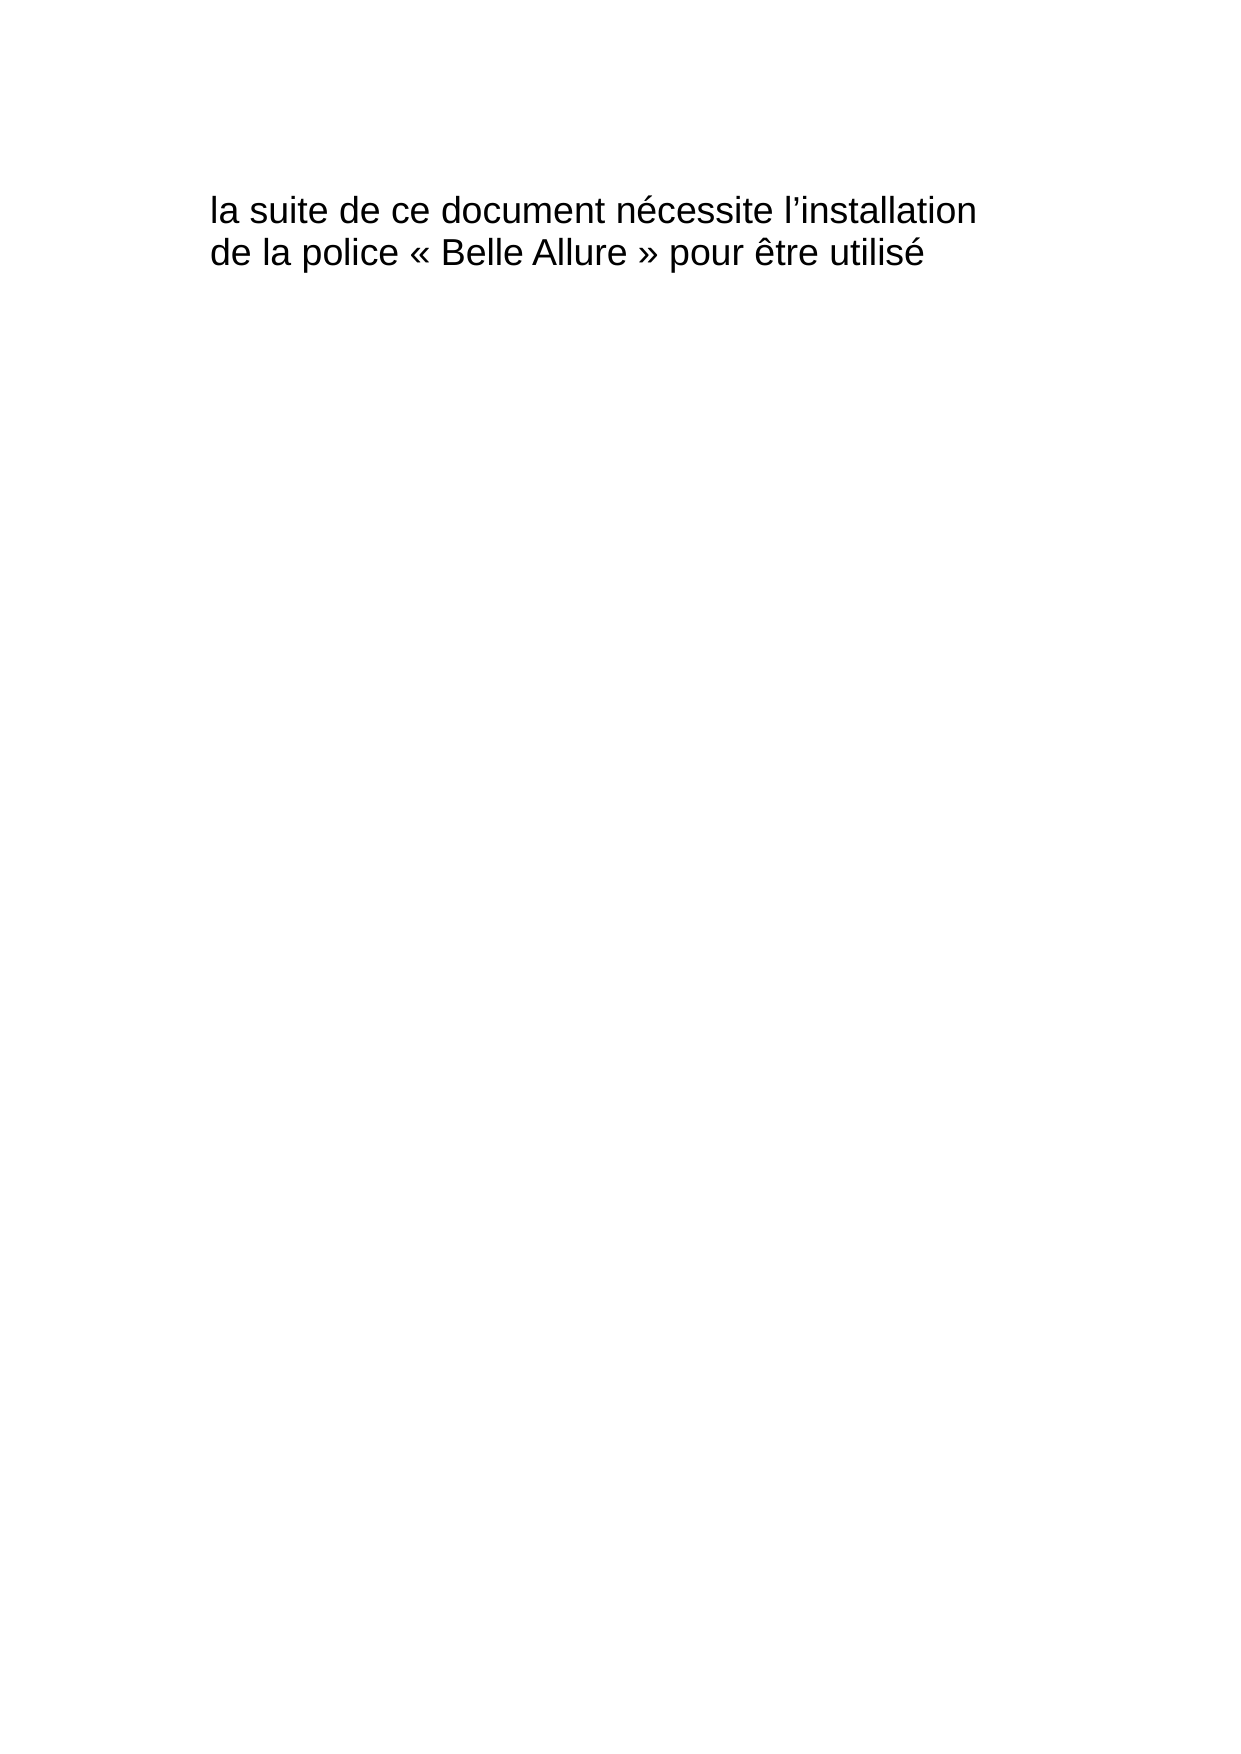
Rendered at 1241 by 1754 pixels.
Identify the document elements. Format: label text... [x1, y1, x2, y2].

text_box la suite de ce document nécessite l’installation de la police « Belle Allure » pour être utilisé [195, 181, 999, 322]
